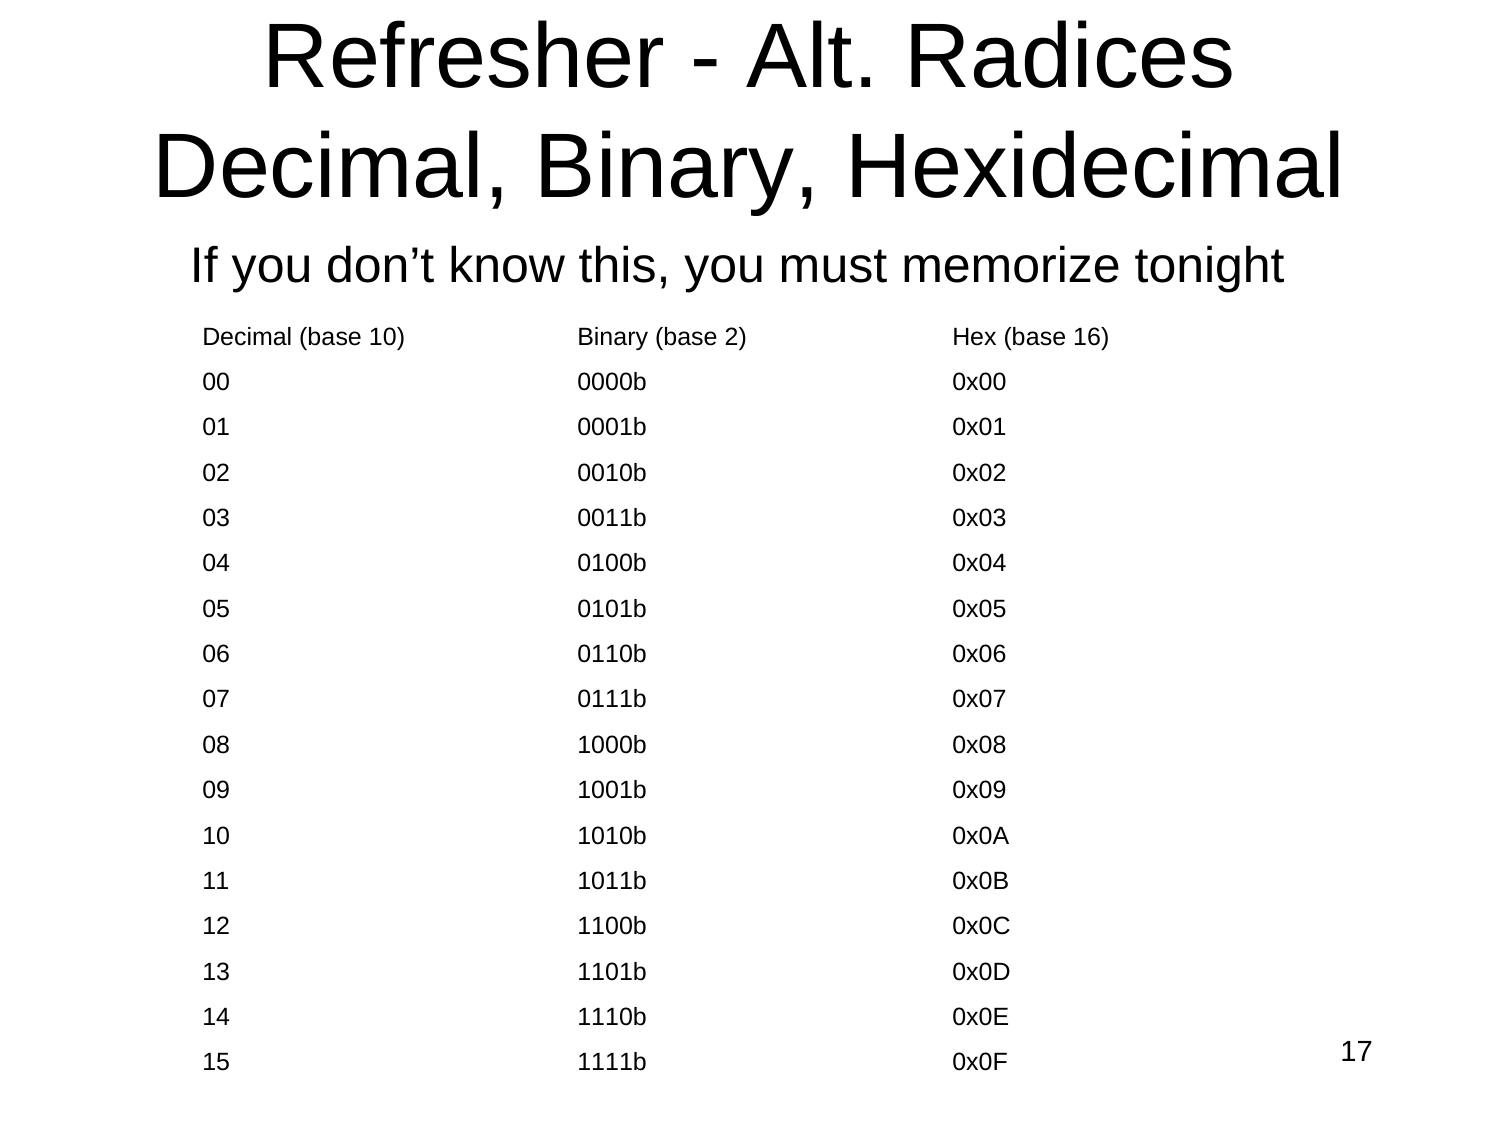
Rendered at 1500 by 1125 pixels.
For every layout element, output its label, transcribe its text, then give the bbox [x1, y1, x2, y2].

table_cell 0111b [563, 675, 938, 721]
table_cell 08 [188, 721, 563, 766]
table_cell 0x08 [938, 721, 1313, 766]
title Refresher - Alt. Radices Decimal, Binary, Hexidecimal [112, 0, 1388, 224]
table_cell 06 [188, 630, 563, 675]
table_header Binary (base 2) [563, 313, 938, 358]
table_cell 0x05 [938, 585, 1313, 630]
table_cell 10 [188, 811, 563, 857]
table_cell 0001b [563, 403, 938, 449]
table_cell 1001b [563, 766, 938, 811]
table_cell 1010b [563, 811, 938, 857]
table_cell 1011b [563, 857, 938, 902]
table_cell 0110b [563, 630, 938, 675]
table_cell 0x0F [938, 1038, 1313, 1084]
text_box <number> [1074, 1025, 1388, 1101]
table_cell 02 [188, 449, 563, 494]
table_cell 0011b [563, 494, 938, 539]
table_cell 07 [188, 675, 563, 721]
table_cell 0x0E [938, 993, 1313, 1038]
table_cell 0x0D [938, 947, 1313, 993]
table_cell 0x0B [938, 857, 1313, 902]
table_cell 13 [188, 947, 563, 993]
table_cell 1101b [563, 947, 938, 993]
table_cell 0x06 [938, 630, 1313, 675]
table_cell 0x03 [938, 494, 1313, 539]
table_cell 01 [188, 403, 563, 449]
table_cell 0101b [563, 585, 938, 630]
table_cell 0000b [563, 358, 938, 403]
table_cell 0x09 [938, 766, 1313, 811]
table_cell 1110b [563, 993, 938, 1038]
table_cell 12 [188, 902, 563, 947]
table_cell 0x00 [938, 358, 1313, 403]
text_box If you don’t know this, you must memorize tonight [175, 224, 1301, 301]
table_header Hex (base 16) [938, 313, 1313, 358]
table_cell 0x01 [938, 403, 1313, 449]
table_cell 14 [188, 993, 563, 1038]
table_cell 04 [188, 539, 563, 585]
table_cell 0x07 [938, 675, 1313, 721]
table_cell 0010b [563, 449, 938, 494]
table_cell 1000b [563, 721, 938, 766]
table_cell 1100b [563, 902, 938, 947]
table_cell 0x0A [938, 811, 1313, 857]
table_cell 11 [188, 857, 563, 902]
table_cell 00 [188, 358, 563, 403]
table_cell 03 [188, 494, 563, 539]
table_cell 0x02 [938, 449, 1313, 494]
table_cell 05 [188, 585, 563, 630]
table_cell 0x0C [938, 902, 1313, 947]
table_cell 0100b [563, 539, 938, 585]
table_header Decimal (base 10) [188, 313, 563, 358]
table_cell 0x04 [938, 539, 1313, 585]
table_cell 1111b [563, 1038, 938, 1084]
table_cell 09 [188, 766, 563, 811]
table_cell 15 [188, 1038, 563, 1084]
